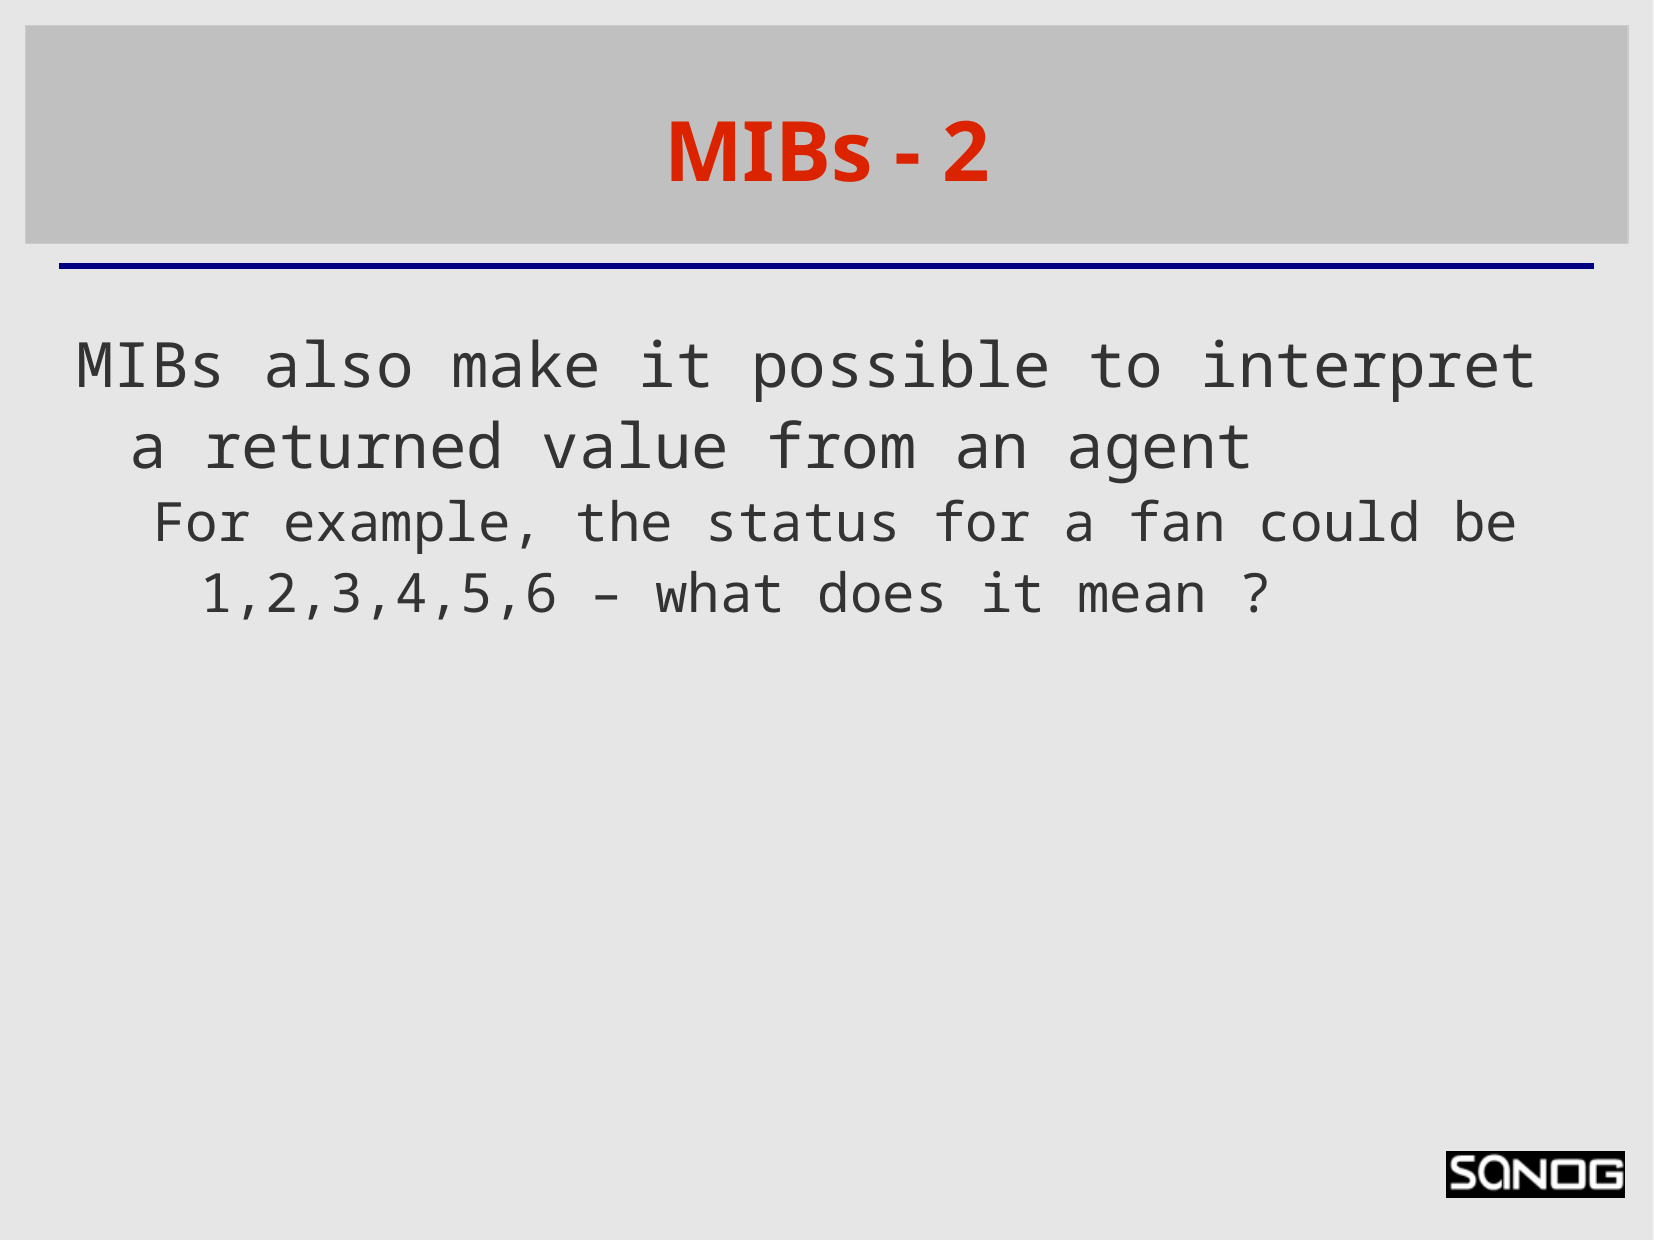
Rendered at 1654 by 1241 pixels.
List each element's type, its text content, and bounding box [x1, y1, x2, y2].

list MIBs also make it possible to interpret a returned value from an agent For example, the status for a fan could be 1,2,3,4,5,6 – what does it mean ? [59, 322, 1594, 1117]
picture [1446, 1151, 1625, 1198]
title MIBs - 2 [121, 53, 1534, 246]
